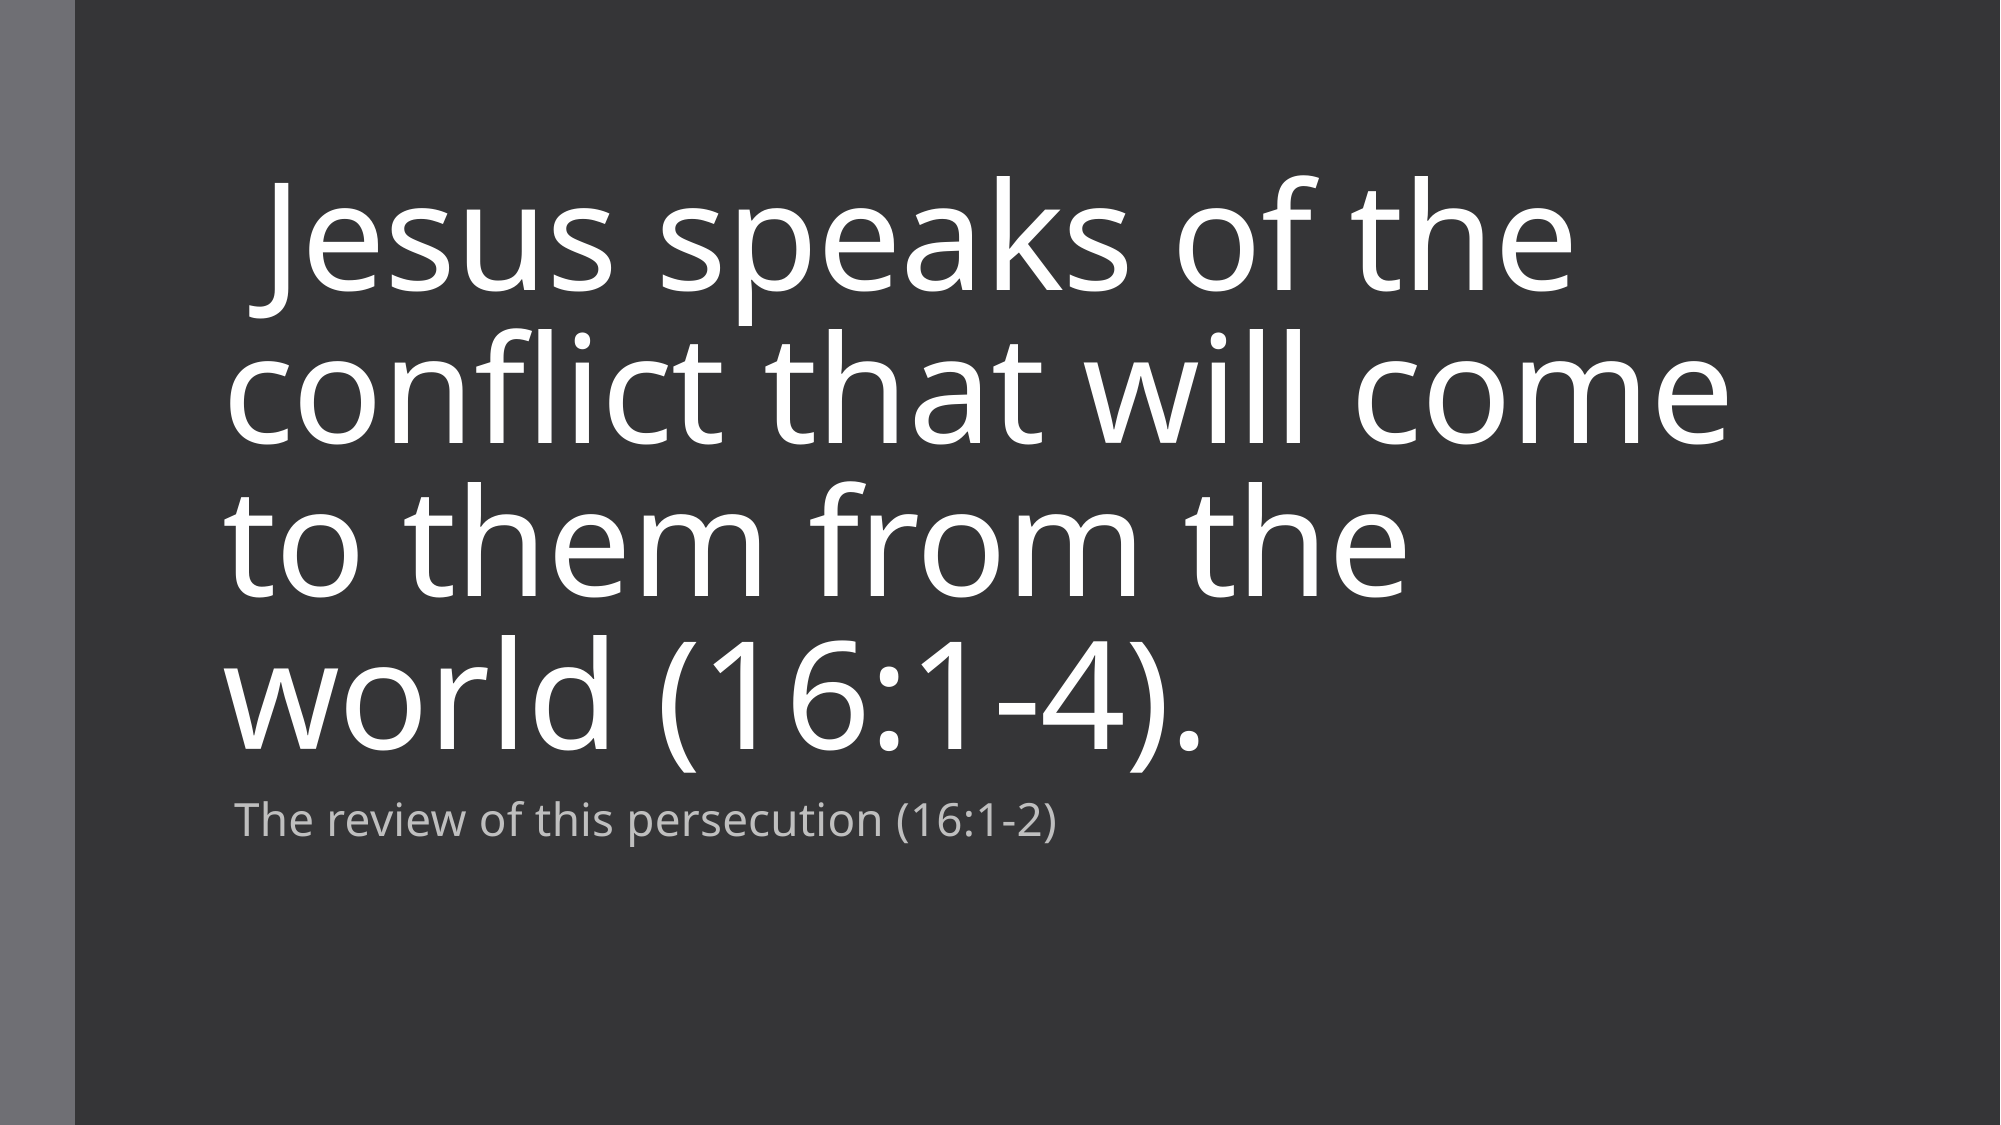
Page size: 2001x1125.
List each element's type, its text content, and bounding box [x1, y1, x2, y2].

title Jesus speaks of the conflict that will come to them from the world (16:1-4). [206, 124, 1752, 787]
subtitle The review of this persecution (16:1-2) [206, 787, 1752, 1066]
